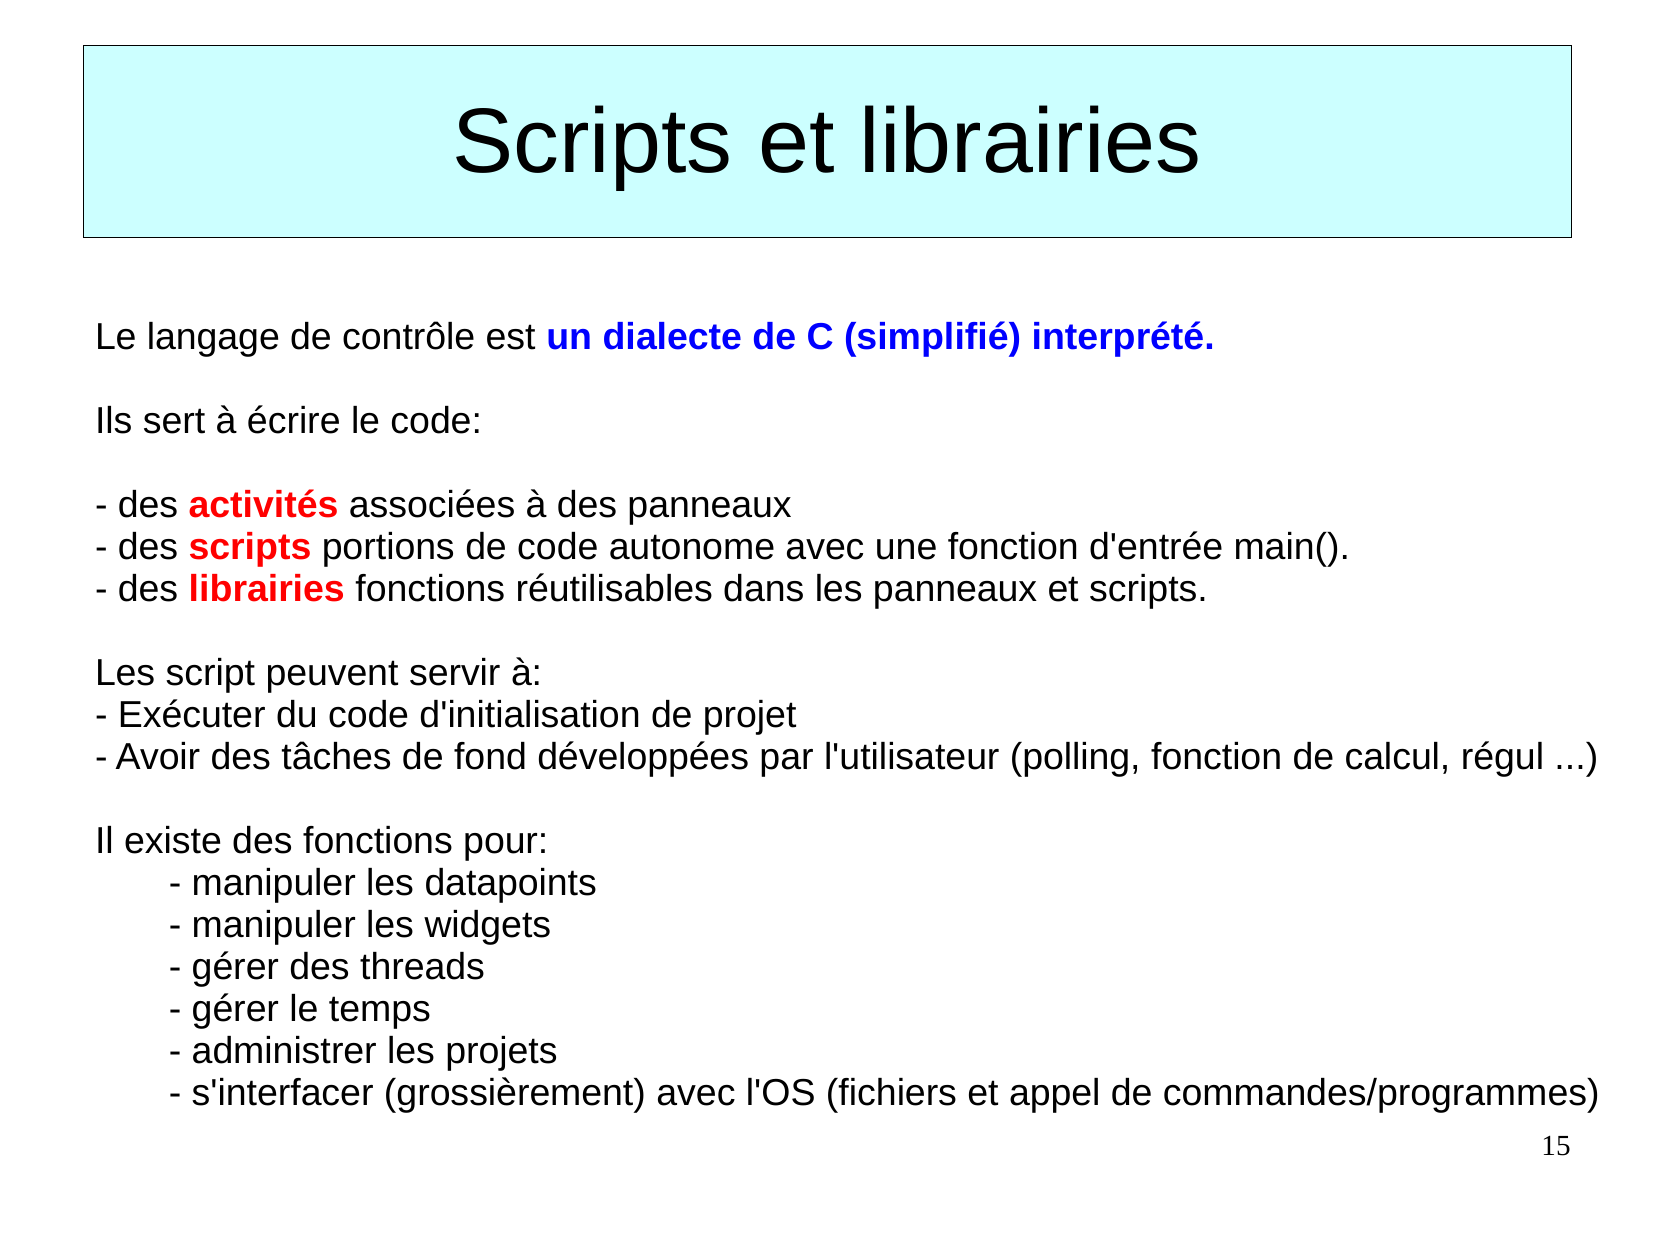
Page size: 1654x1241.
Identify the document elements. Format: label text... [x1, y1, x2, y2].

title Scripts et librairies [83, 45, 1572, 238]
text_box Le langage de contrôle est un dialecte de C (simplifié) interprété. Ils sert à écrire le code: - des activités associées à des panneaux - des scripts portions de code autonome avec une fonction d'entrée main(). - des librairies fonctions réutilisables dans les panneaux et scripts. Les script peuvent servir à: - Exécuter du code d'initialisation de projet - Avoir des tâches de fond développées par l'utilisateur (polling, fonction de calcul, régul ...) Il existe des fonctions pour: - manipuler les datapoints - manipuler les widgets - gérer des threads - gérer le temps - administrer les projets - s'interfacer (grossièrement) avec l'OS (fichiers et appel de commandes/programmes) [80, 308, 1616, 1127]
